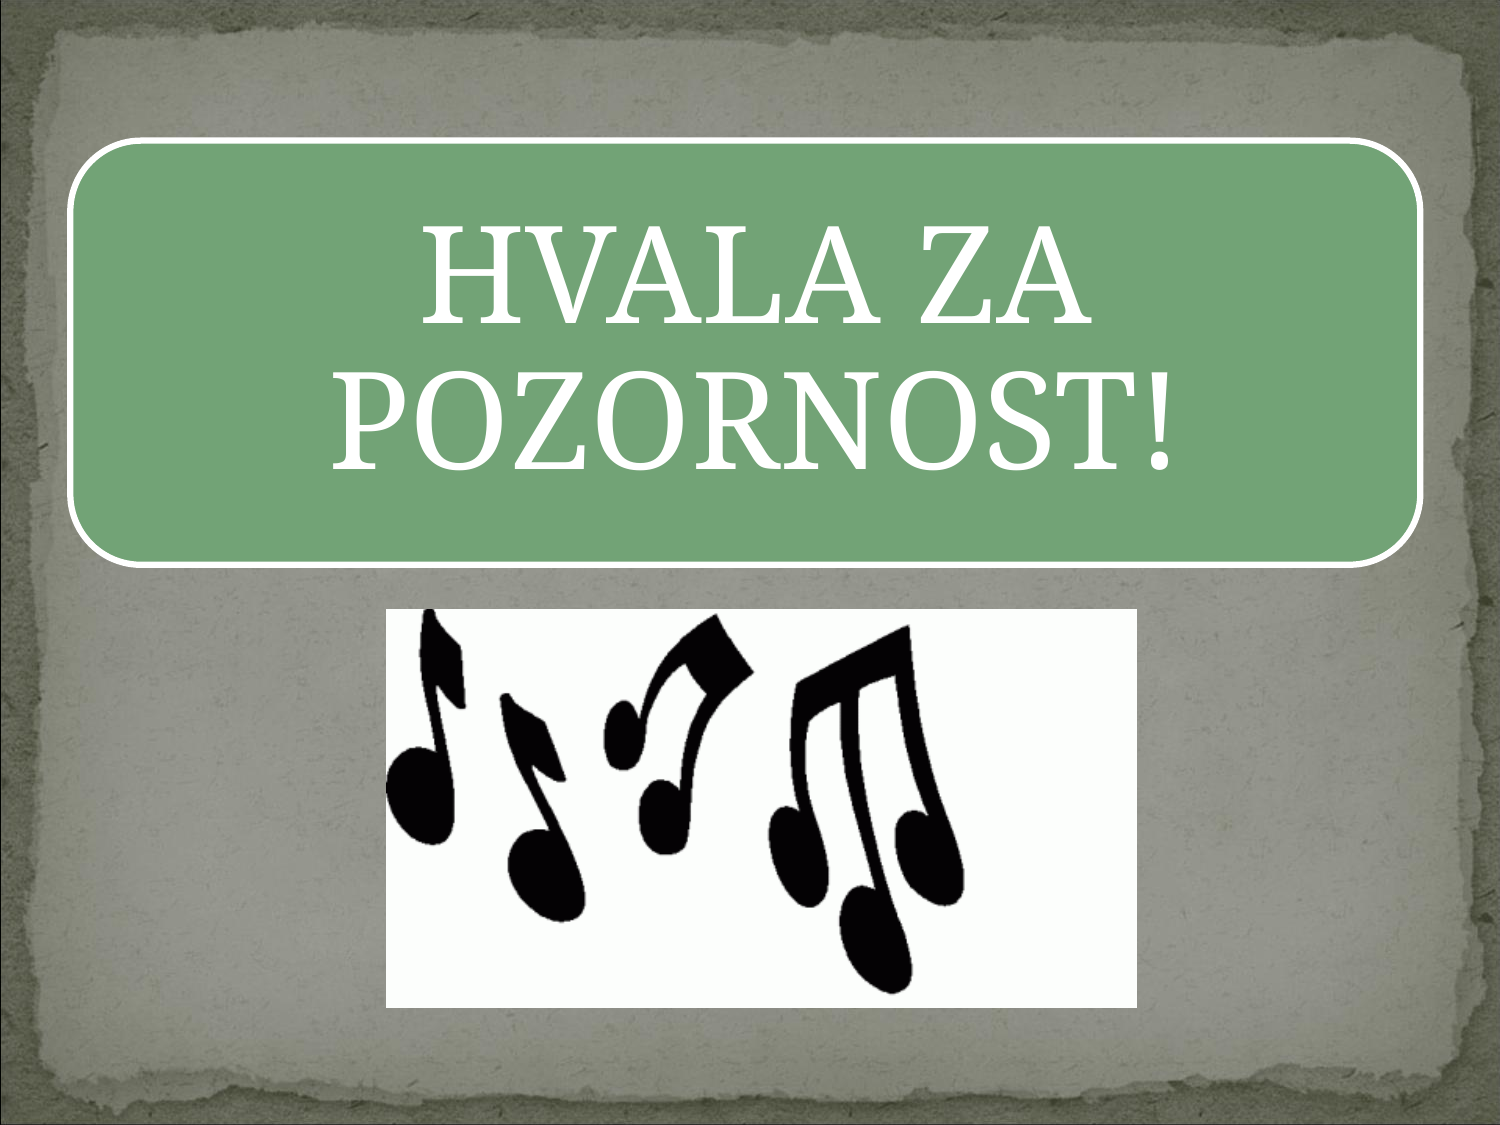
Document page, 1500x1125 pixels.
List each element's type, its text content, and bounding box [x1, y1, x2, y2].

text_box HVALA ZA POZORNOST! [70, 140, 1421, 565]
picture [0, 0, 1500, 1125]
